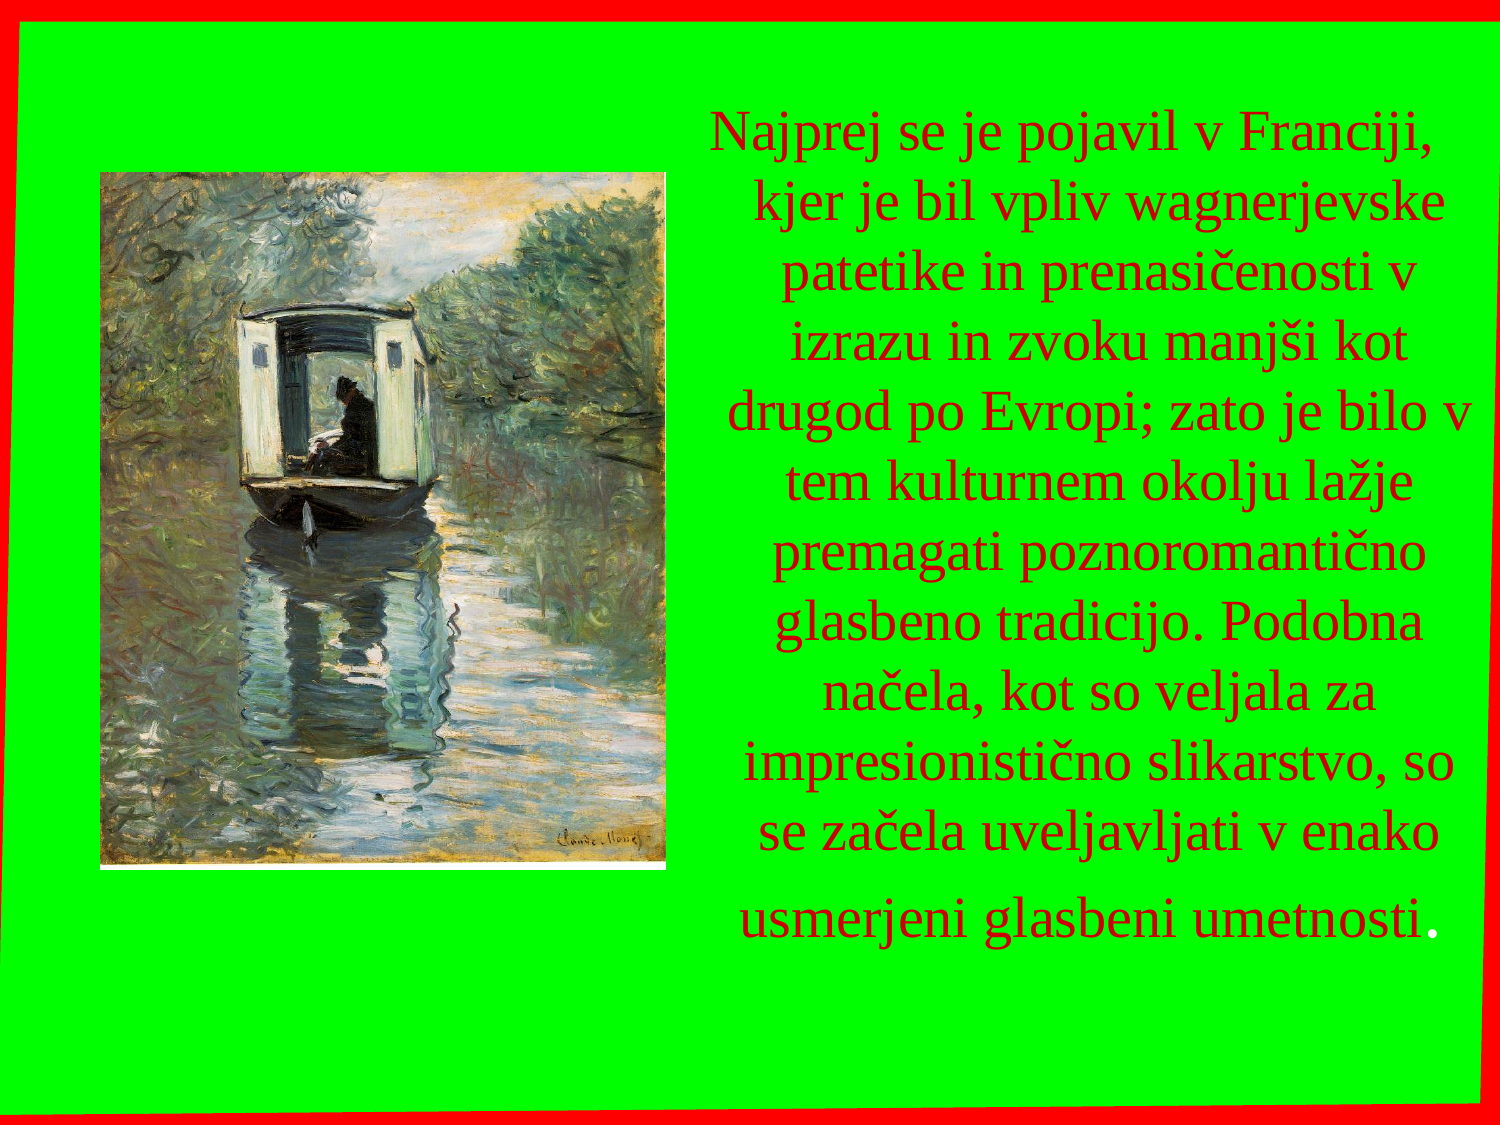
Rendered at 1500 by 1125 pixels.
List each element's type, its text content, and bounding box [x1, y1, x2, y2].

picture [100, 172, 666, 870]
list Najprej se je pojavil v Franciji, kjer je bil vpliv wagnerjevske patetike in prenasičenosti v izrazu in zvoku manjši kot drugod po Evropi; zato je bilo v tem kulturnem okolju lažje premagati poznoromantično glasbeno tradicijo. Podobna načela, kot so veljala za impresionistično slikarstvo, so se začela uveljavljati v enako usmerjeni glasbeni umetnosti. [643, 22, 1500, 1109]
